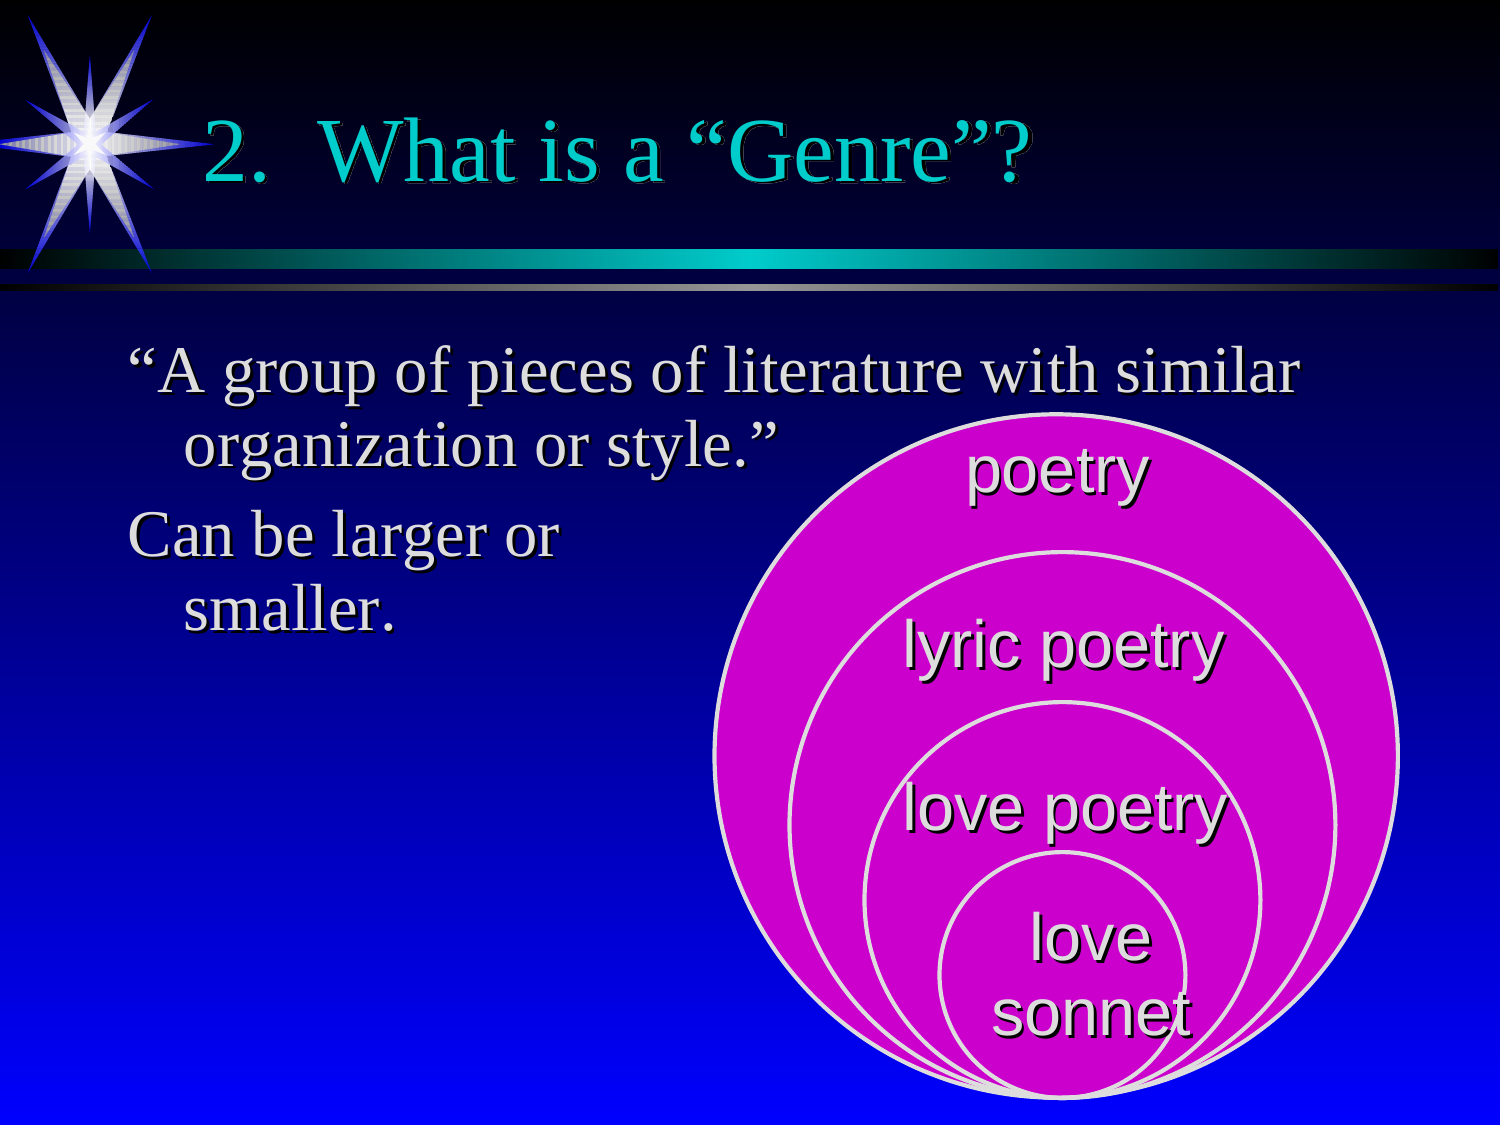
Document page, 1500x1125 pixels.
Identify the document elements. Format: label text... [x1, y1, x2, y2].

text_box lyric poetry [887, 599, 1250, 690]
text_box love poetry [887, 762, 1250, 853]
text_box [975, 414, 1138, 424]
text_box love sonnet [939, 852, 1186, 1098]
text_box [1084, 848, 1258, 1088]
text_box [925, 705, 1200, 762]
title 2. What is a “Genre”? [187, 56, 1463, 244]
text_box [915, 555, 1210, 599]
text_box [714, 431, 1398, 1091]
list “A group of pieces of literature with similar organization or style.” Can be larger or smaller. [112, 324, 1388, 763]
text_box [792, 620, 1333, 1079]
text_box poetry [949, 424, 1288, 515]
text_box [867, 816, 1041, 1088]
